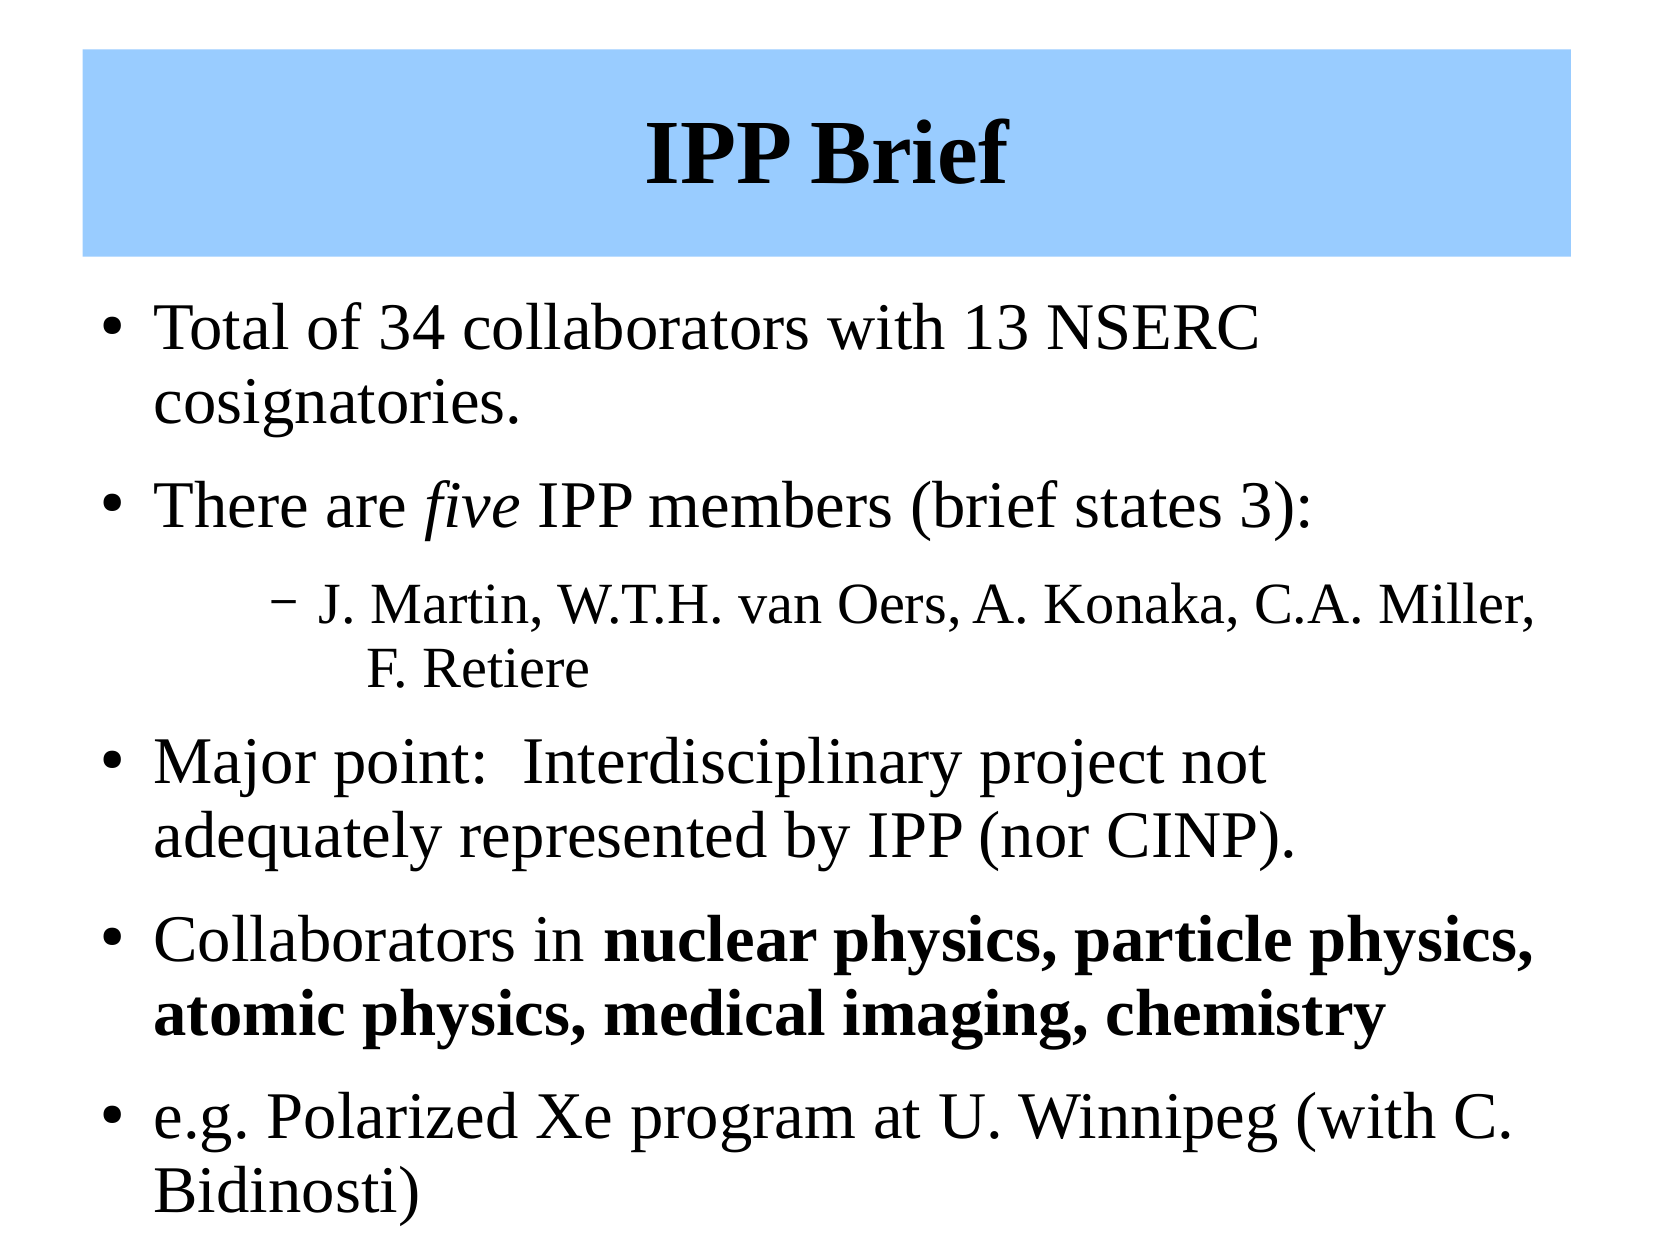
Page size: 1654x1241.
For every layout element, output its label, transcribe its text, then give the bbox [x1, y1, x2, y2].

list Total of 34 collaborators with 13 NSERC cosignatories. There are five IPP members (brief states 3): J. Martin, W.T.H. van Oers, A. Konaka, C.A. Miller, F. Retiere Major point: Interdisciplinary project not adequately represented by IPP (nor CINP). Collaborators in nuclear physics, particle physics, atomic physics, medical imaging, chemistry e.g. Polarized Xe program at U. Winnipeg (with C. Bidinosti) [82, 290, 1571, 1228]
title IPP Brief [82, 49, 1571, 257]
